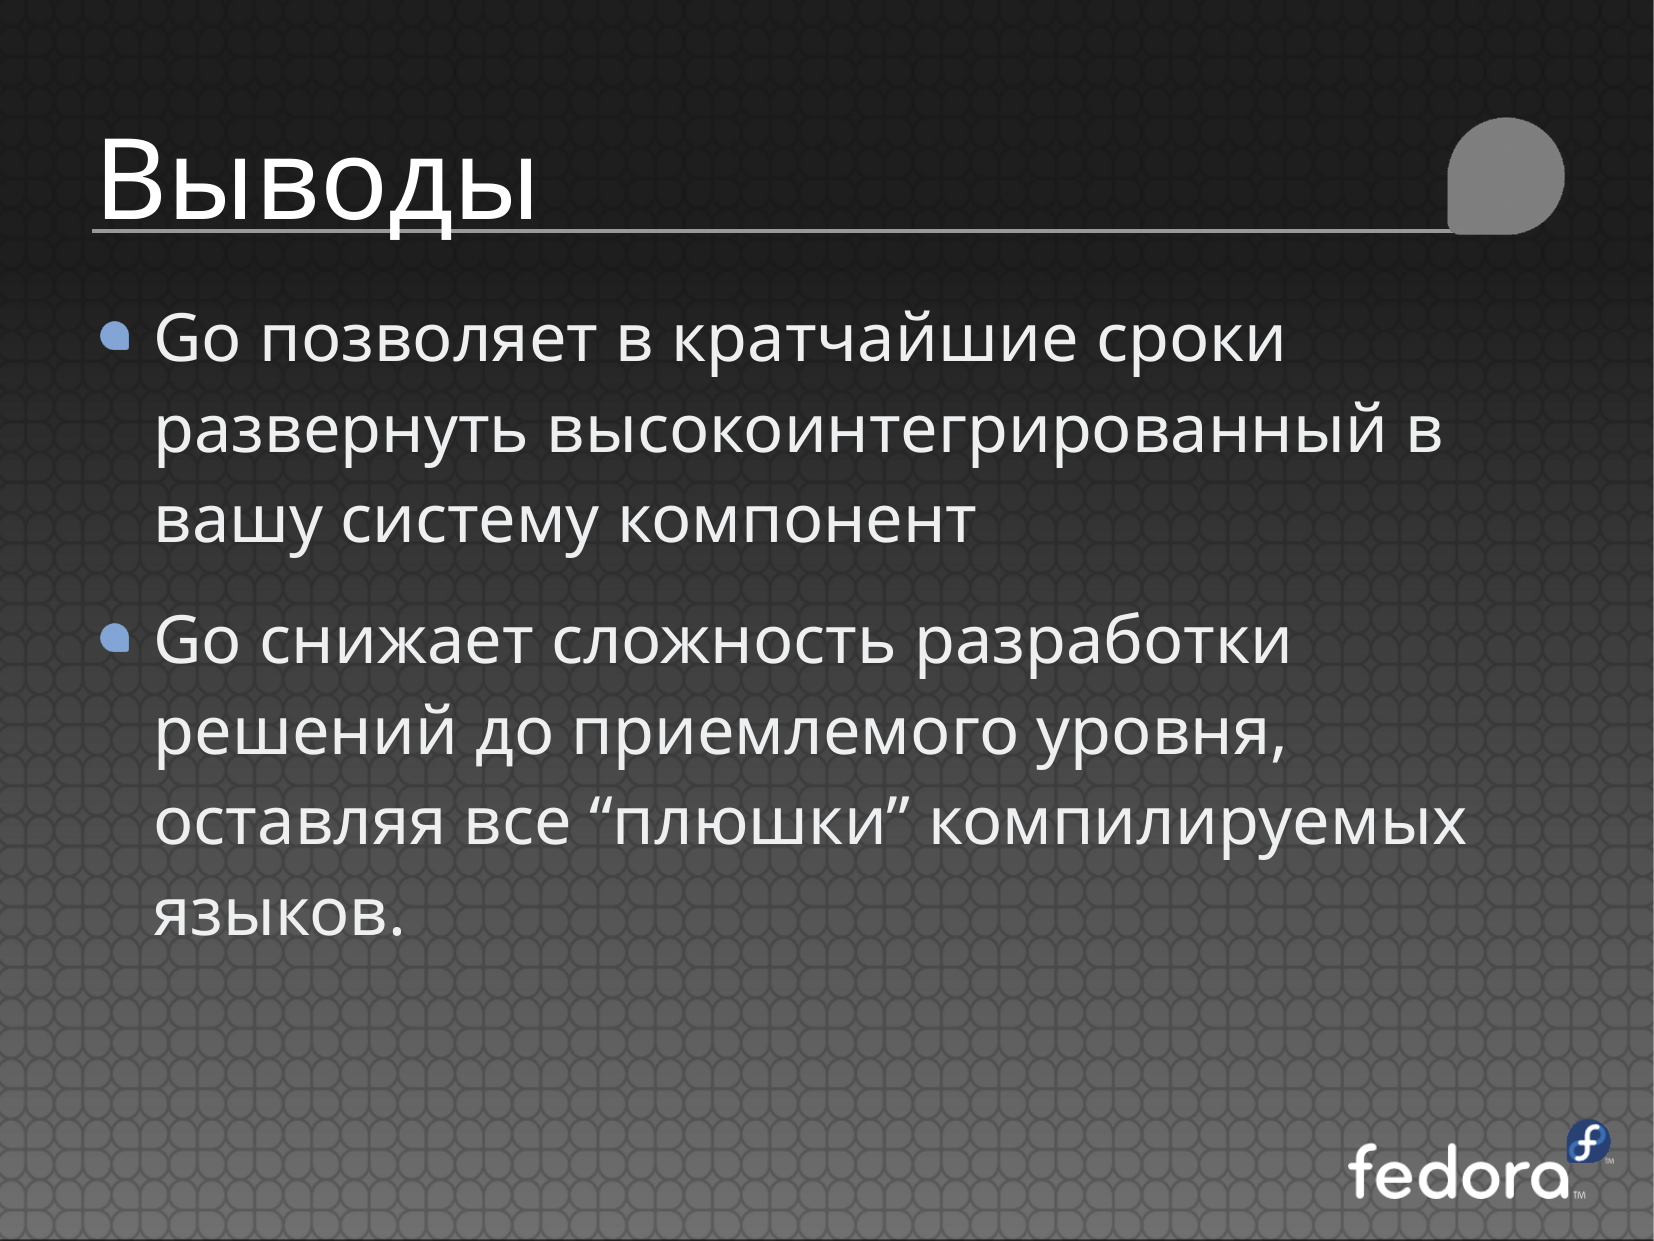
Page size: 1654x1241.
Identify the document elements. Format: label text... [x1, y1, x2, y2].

title Выводы [94, 100, 1426, 251]
list Go позволяет в кратчайшие сроки развернуть высокоинтегрированный в вашу систему компонент Go снижает сложность разработки решений до приемлемого уровня, оставляя все “плюшки” компилируемых языков. [82, 290, 1571, 1094]
picture [0, 0, 1654, 1241]
